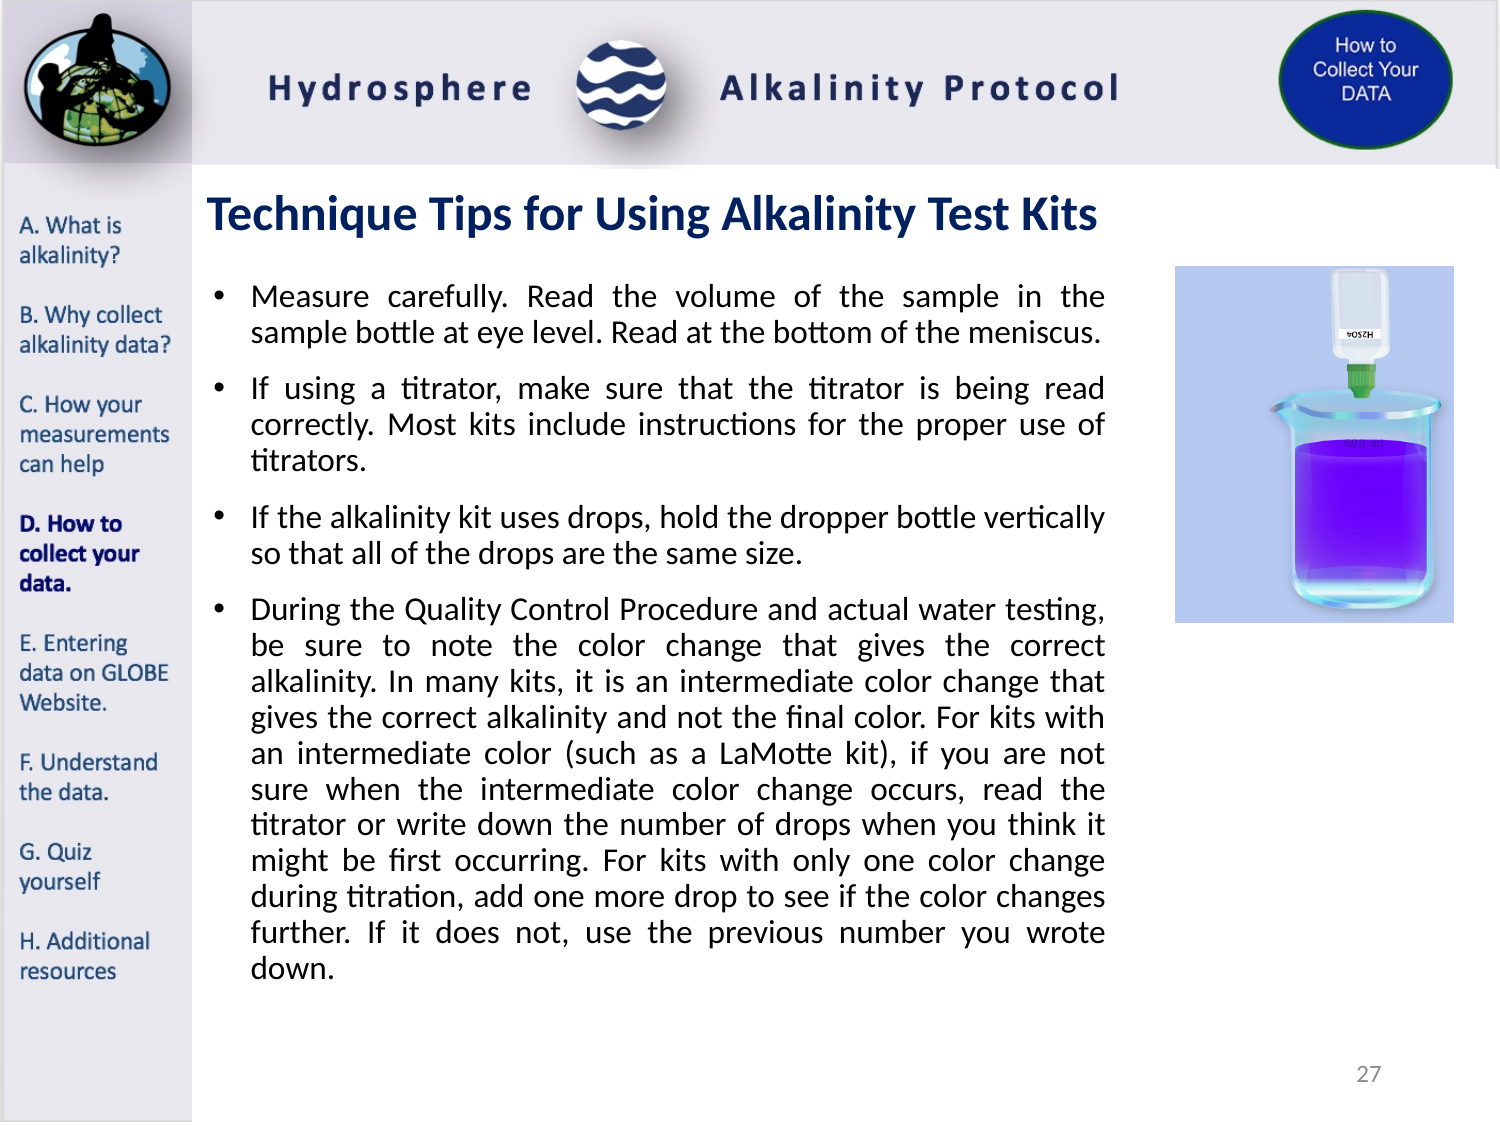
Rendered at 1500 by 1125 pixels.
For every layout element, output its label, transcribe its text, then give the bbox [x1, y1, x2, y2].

slide_number <number> [1123, 1042, 1397, 1103]
title Technique Tips for Using Alkalinity Test Kits [191, 168, 1486, 261]
picture [0, 0, 1500, 1123]
list Measure carefully. Read the volume of the sample in the sample bottle at eye level. Read at the bottom of the meniscus. If using a titrator, make sure that the titrator is being read correctly. Most kits include instructions for the proper use of titrators. If the alkalinity kit uses drops, hold the dropper bottle vertically so that all of the drops are the same size. During the Quality Control Procedure and actual water testing, be sure to note the color change that gives the correct alkalinity. In many kits, it is an intermediate color change that gives the correct alkalinity and not the final color. For kits with an intermediate color (such as a LaMotte kit), if you are not sure when the intermediate color change occurs, read the titrator or write down the number of drops when you think it might be first occurring. For kits with only one color change during titration, add one more drop to see if the color changes further. If it does not, use the previous number you wrote down. [198, 271, 1123, 1103]
picture [1175, 266, 1454, 624]
